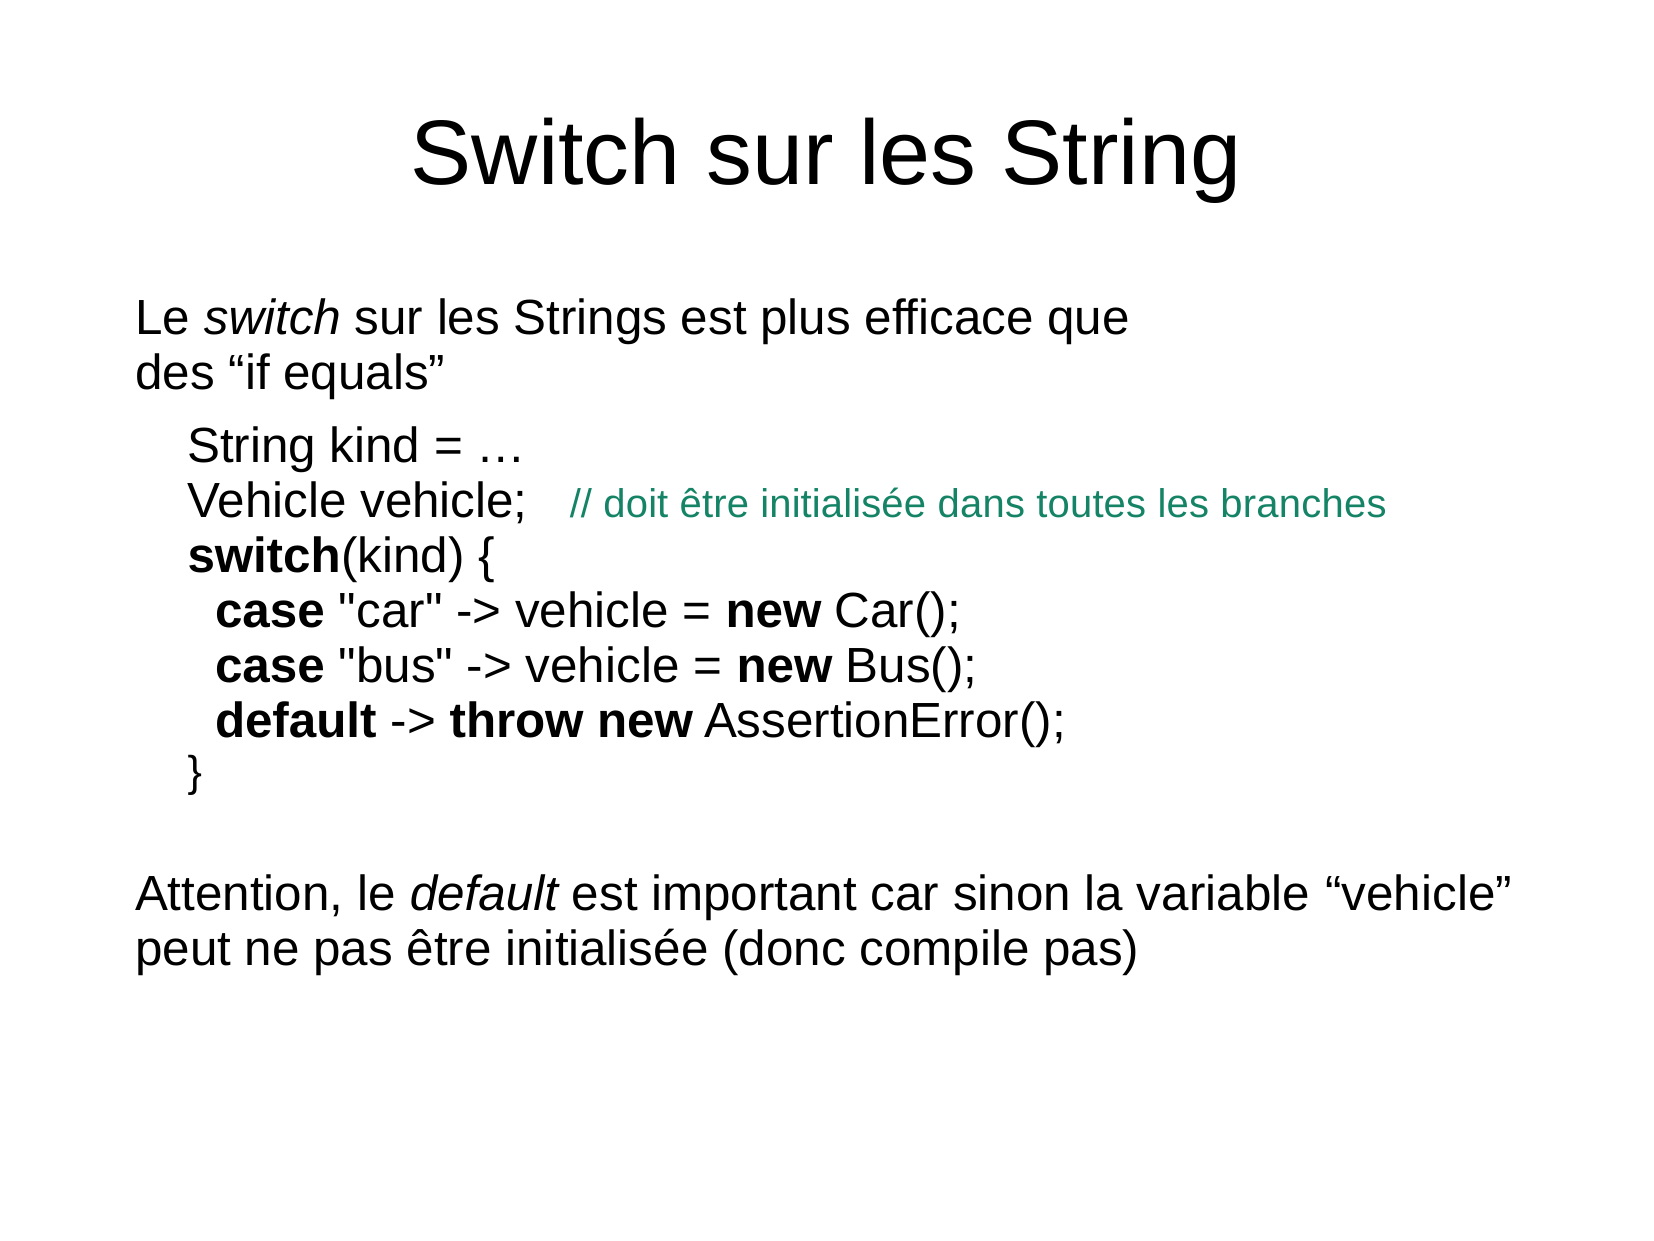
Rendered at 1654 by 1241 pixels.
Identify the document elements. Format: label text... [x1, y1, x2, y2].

list Le switch sur les Strings est plus efficace que des “if equals” String kind = … Vehicle vehicle; // doit être initialisée dans toutes les branches switch(kind) { case "car" -> vehicle = new Car(); case "bus" -> vehicle = new Bus(); default -> throw new AssertionError(); } Attention, le default est important car sinon la variable “vehicle” peut ne pas être initialisée (donc compile pas) [82, 290, 1571, 1096]
title Switch sur les String [82, 49, 1571, 257]
